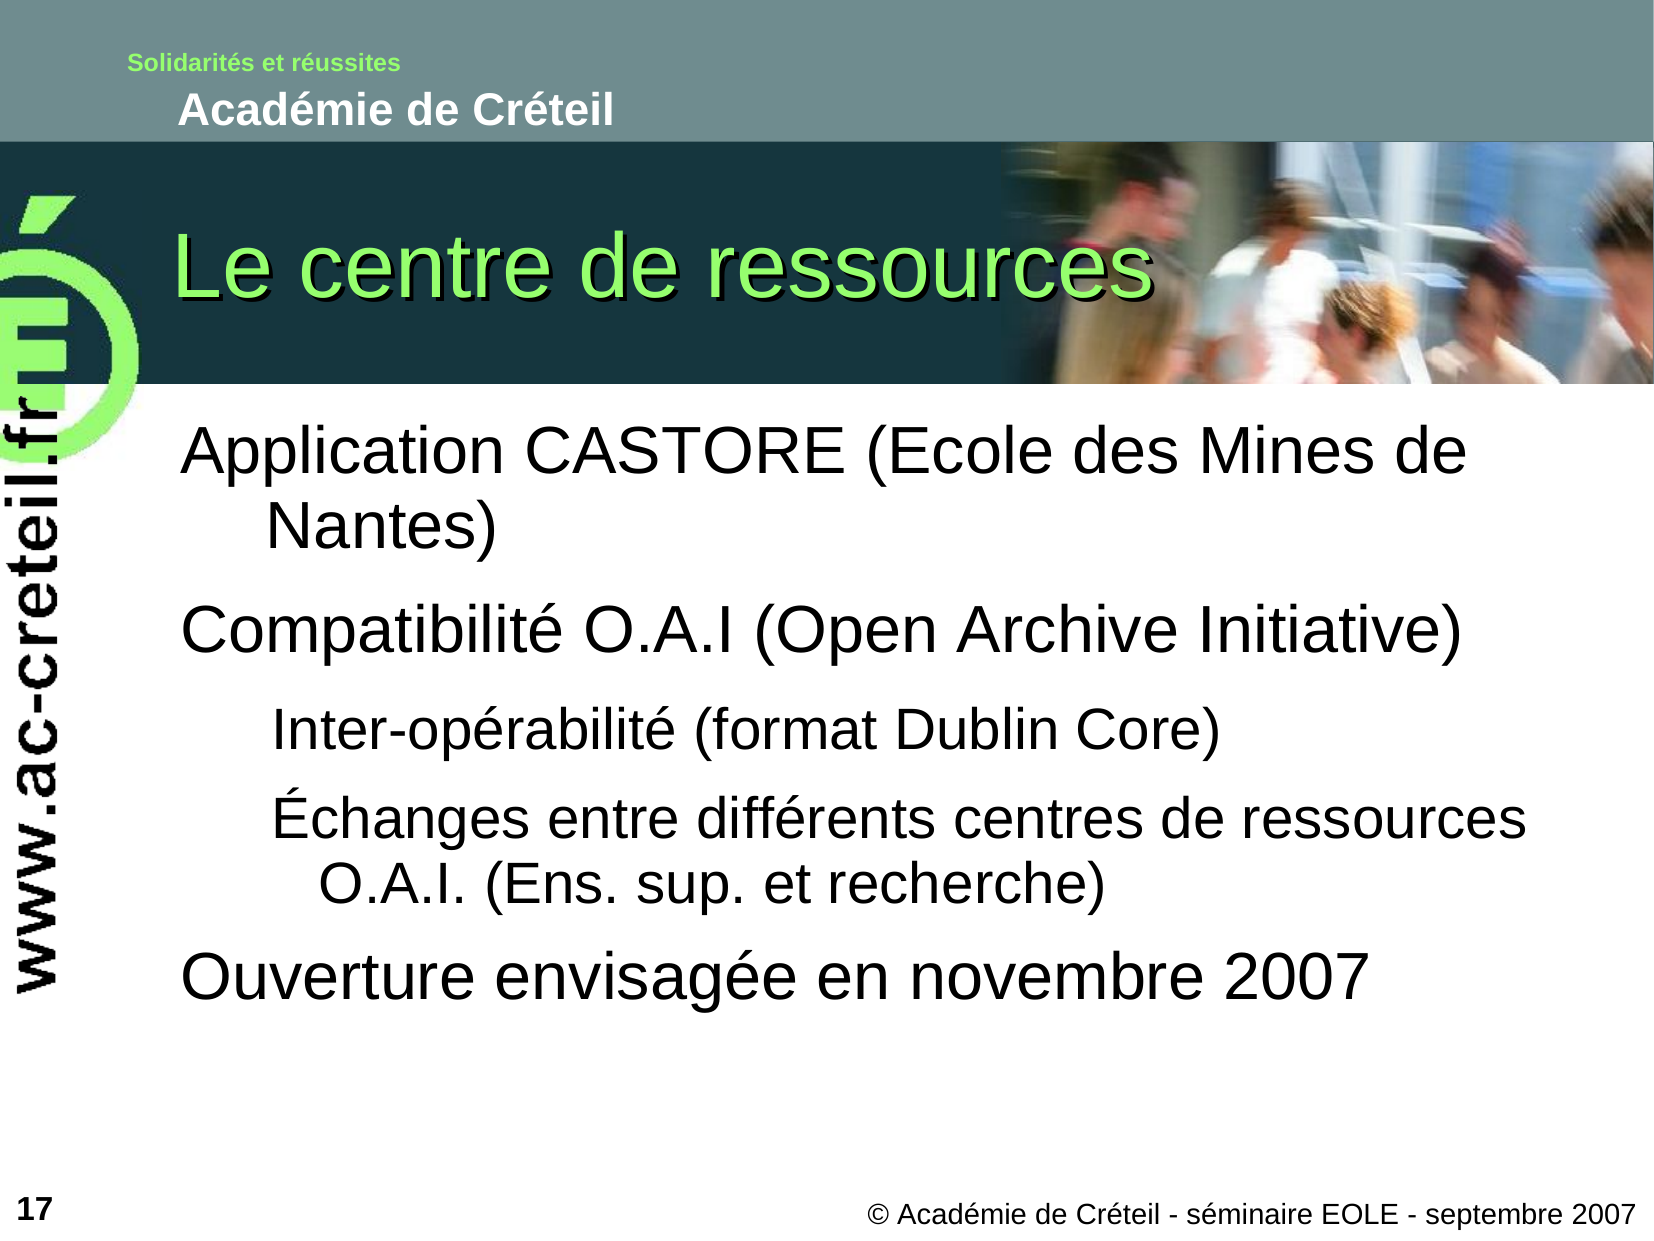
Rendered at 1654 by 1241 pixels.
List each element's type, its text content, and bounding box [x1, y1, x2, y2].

title Le centre de ressources [171, 147, 1654, 384]
picture [1001, 142, 1653, 147]
list Application CASTORE (Ecole des Mines de Nantes) Compatibilité O.A.I (Open Archive Initiative) Inter-opérabilité (format Dublin Core) Échanges entre différents centres de ressources O.A.I. (Ens. sup. et recherche) Ouverture envisagée en novembre 2007 [177, 413, 1625, 1094]
picture [0, 190, 144, 999]
